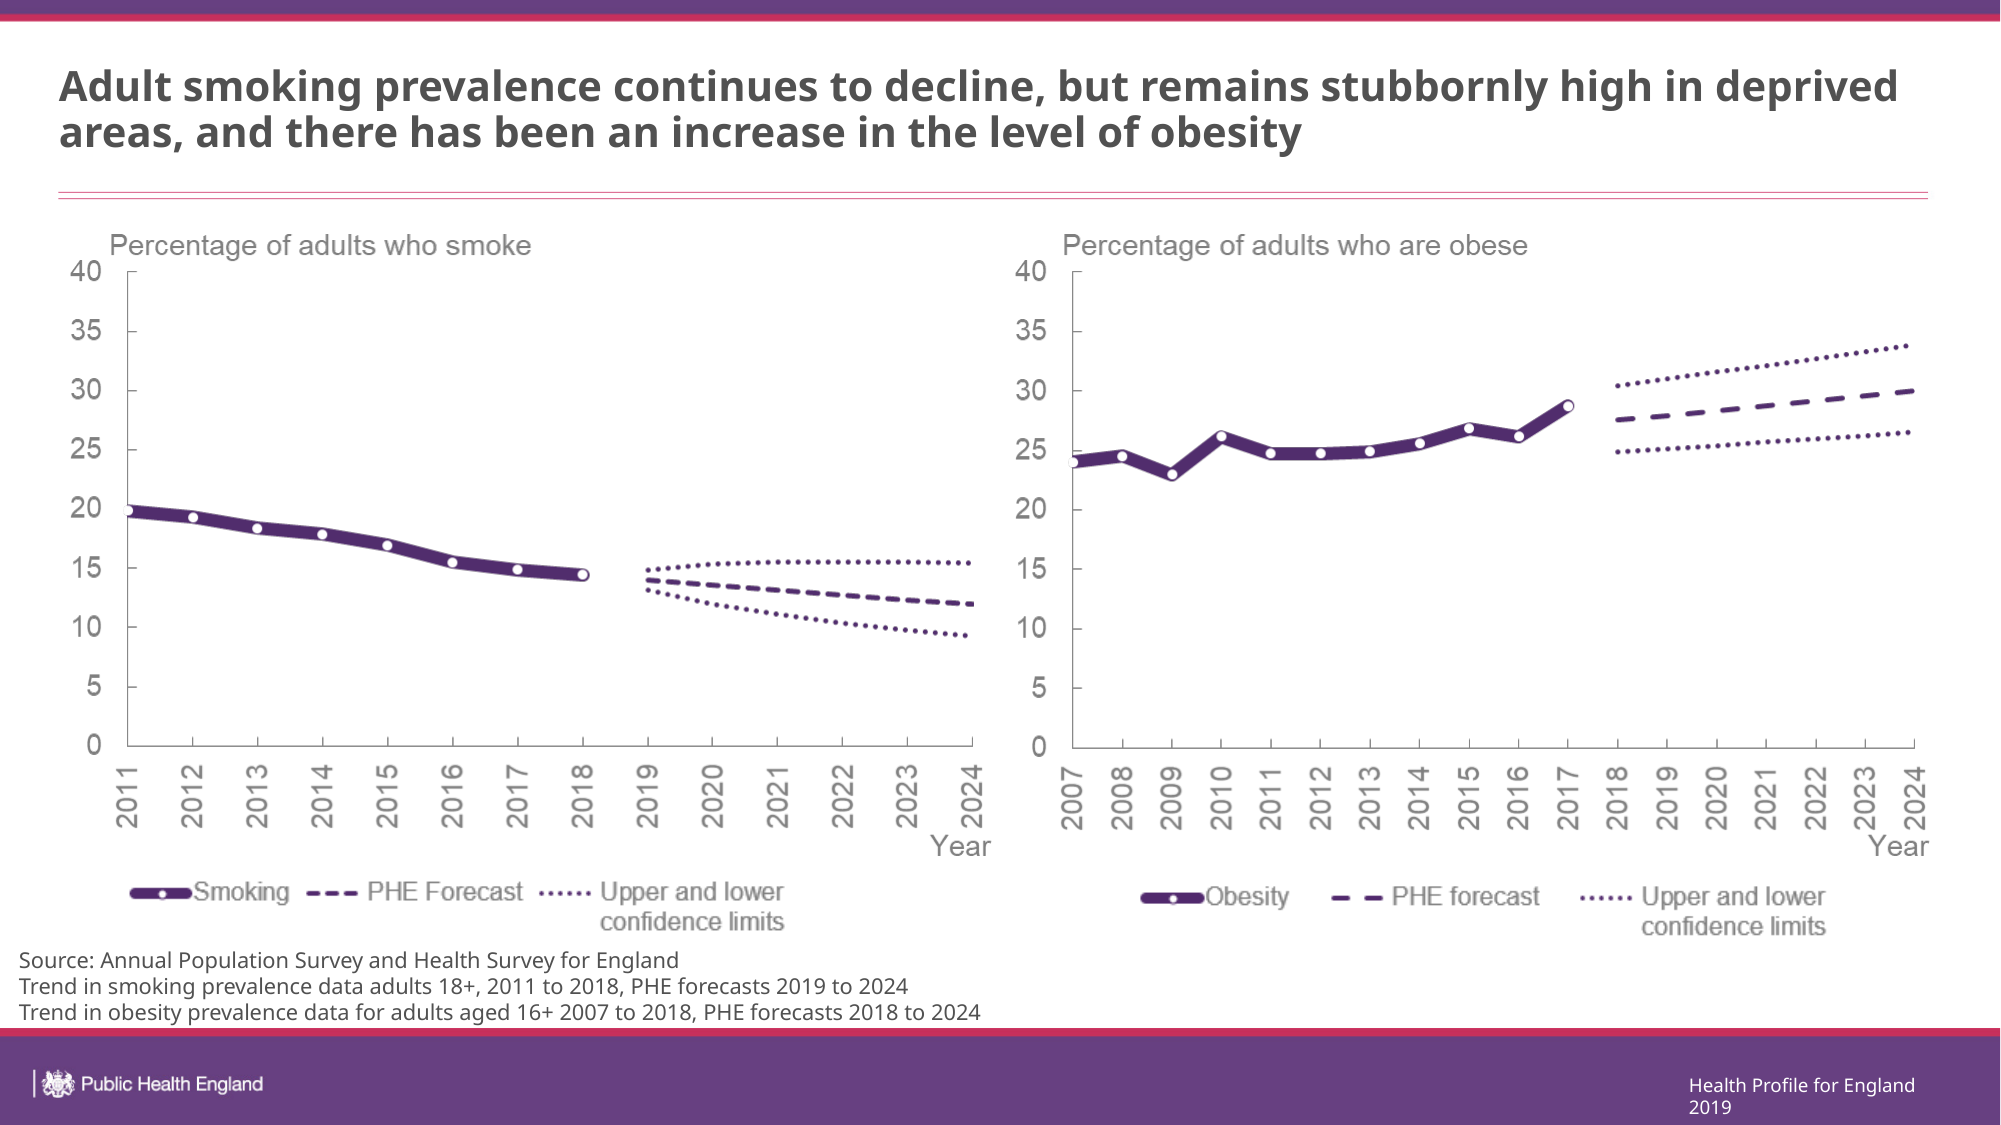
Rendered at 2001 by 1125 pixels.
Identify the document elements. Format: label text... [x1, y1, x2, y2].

picture [66, 219, 1940, 957]
text_box Source: Annual Population Survey and Health Survey for England Trend in smoking prevalence data adults 18+, 2011 to 2018, PHE forecasts 2019 to 2024 Trend in obesity prevalence data for adults aged 16+ 2007 to 2018, PHE forecasts 2018 to 2024 [3, 938, 1058, 1034]
title Adult smoking prevalence continues to decline, but remains stubbornly high in deprived areas, and there has been an increase in the level of obesity [43, 2, 1940, 220]
text_box Health Profile for England 2019 [1673, 1065, 1978, 1105]
